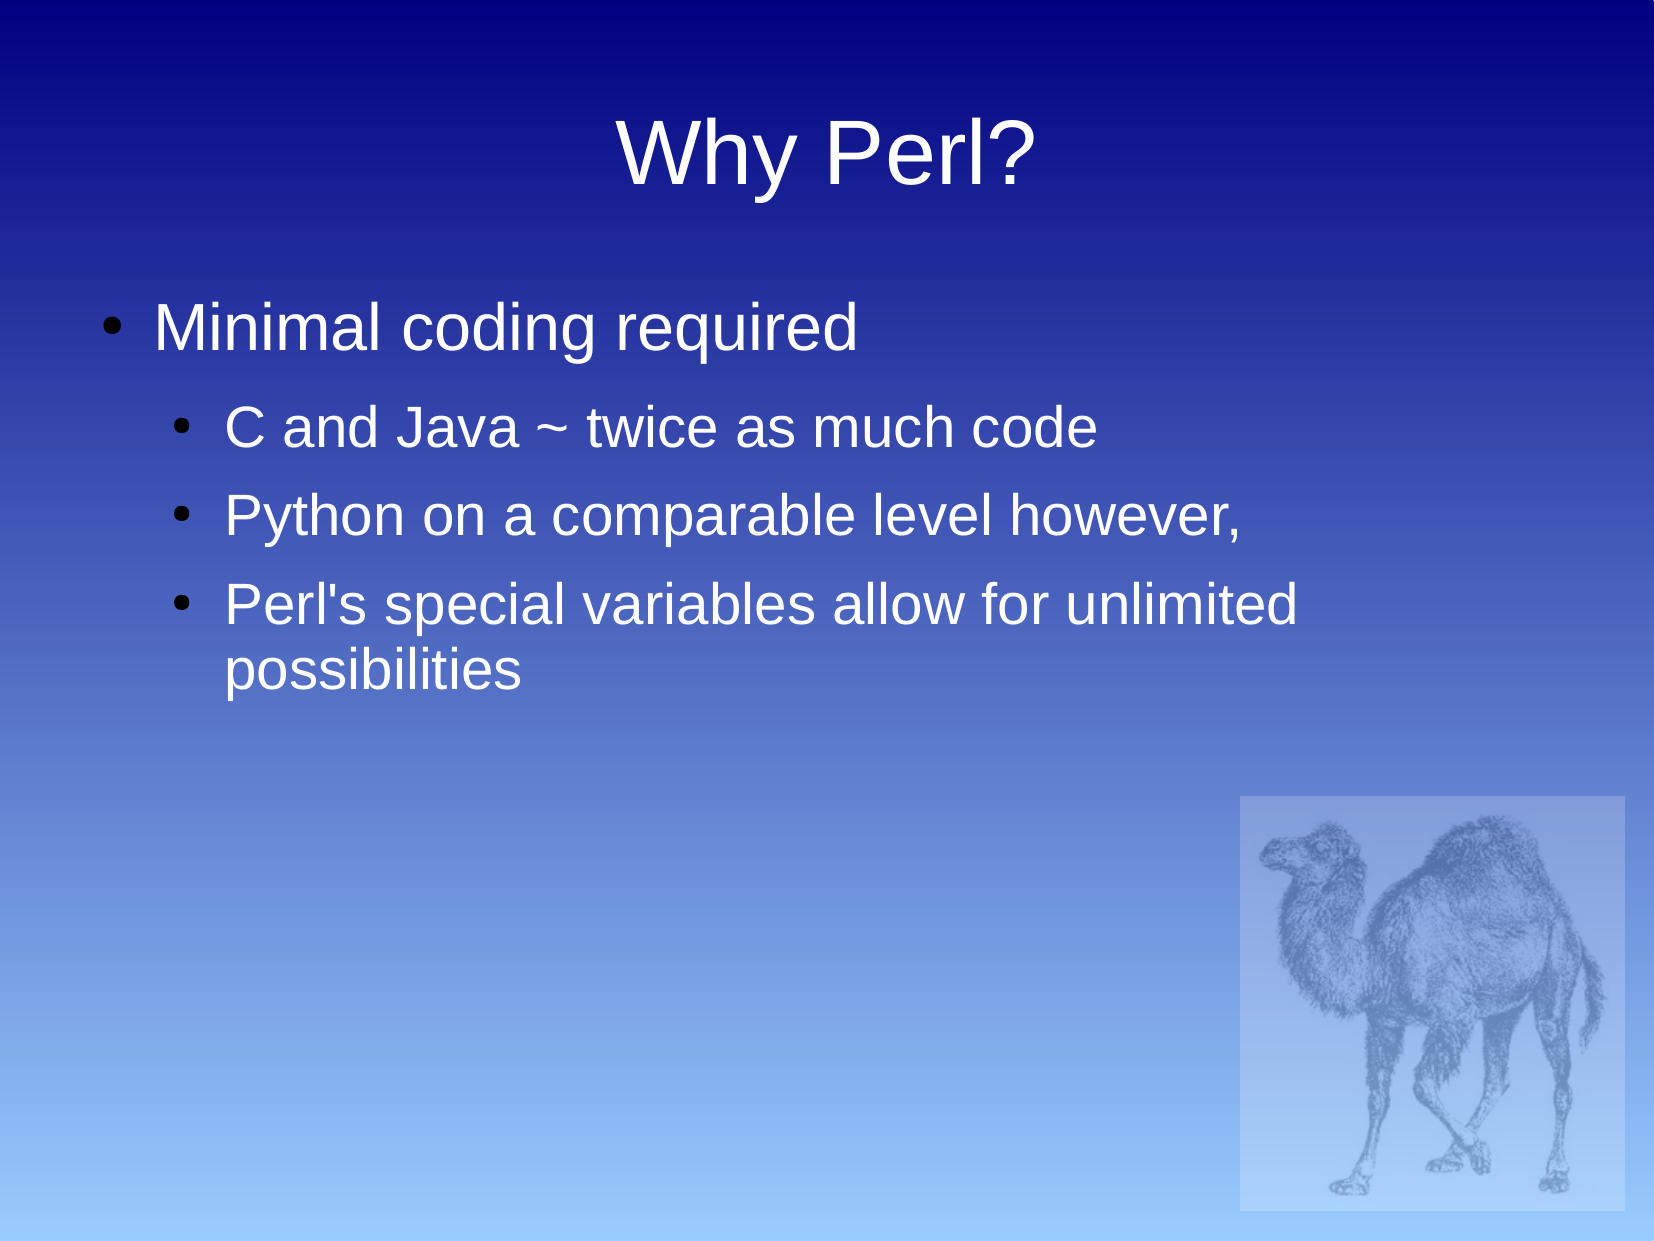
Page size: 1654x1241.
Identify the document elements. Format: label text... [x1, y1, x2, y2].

title Why Perl? [82, 56, 1571, 250]
picture [1240, 796, 1625, 1211]
list Minimal coding required C and Java ~ twice as much code Python on a comparable level however, Perl's special variables allow for unlimited possibilities [82, 290, 1571, 1109]
